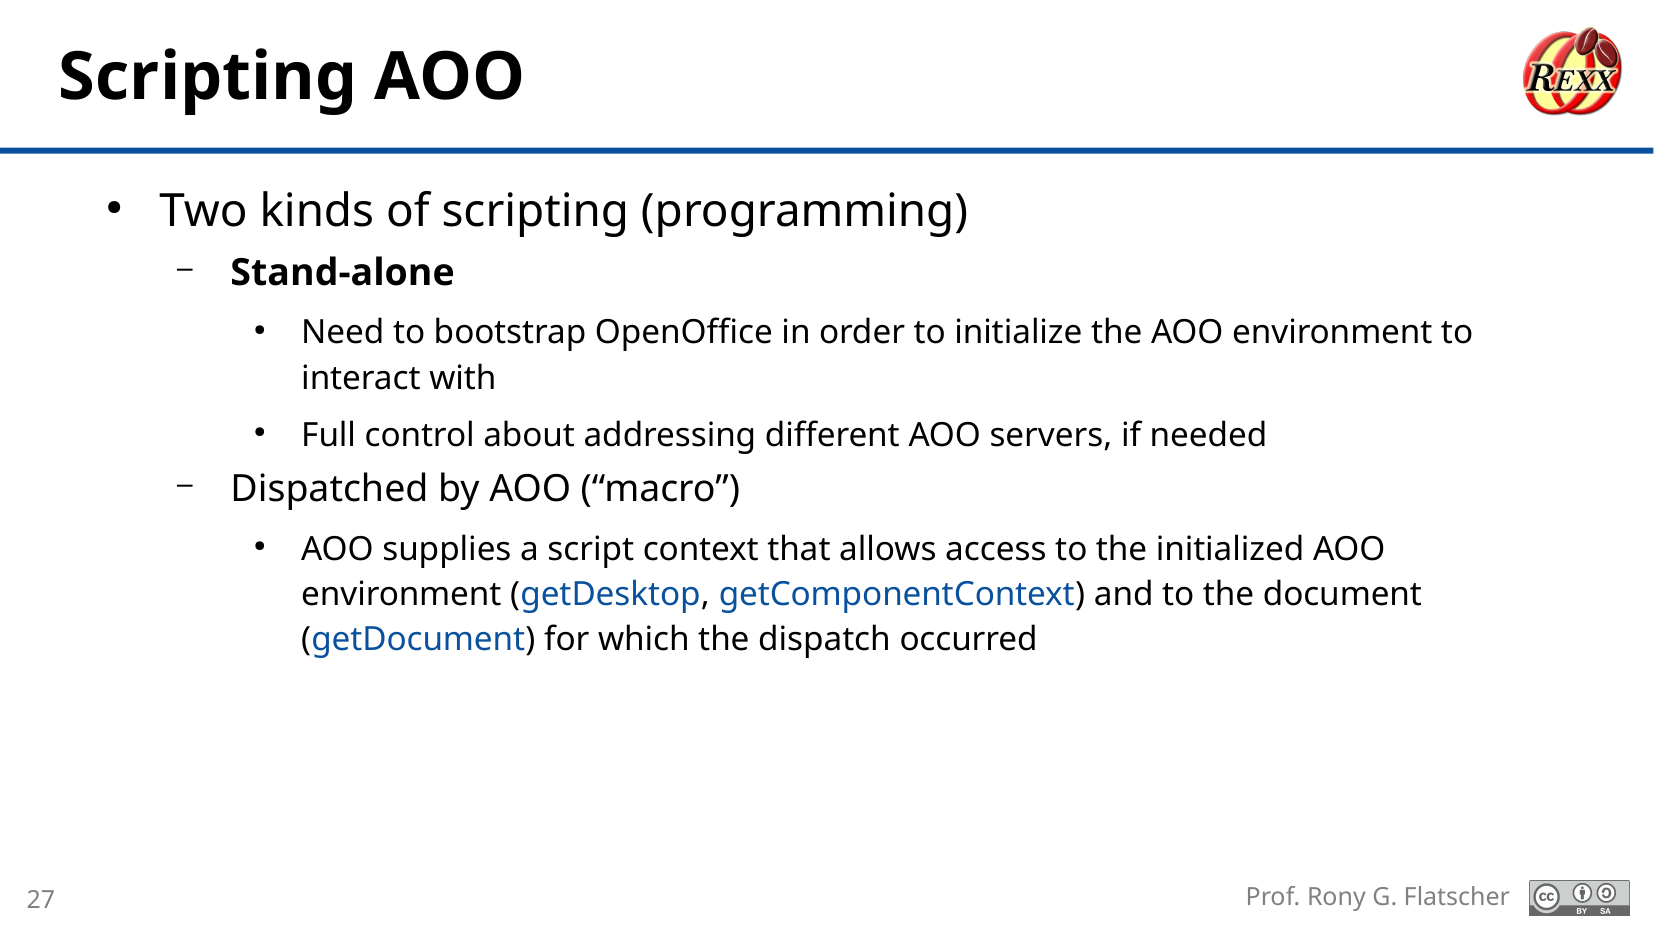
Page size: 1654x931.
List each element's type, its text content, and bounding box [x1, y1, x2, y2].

title Scripting AOO [0, 0, 1625, 148]
list Two kinds of scripting (programming) Stand-alone Need to bootstrap OpenOffice in order to initialize the AOO environment to interact with Full control about addressing different AOO servers, if needed Dispatched by AOO (“macro”) AOO supplies a script context that allows access to the initialized AOO environment (getDesktop, getComponentContext) and to the document (getDocument) for which the dispatch occurred [88, 177, 1577, 857]
